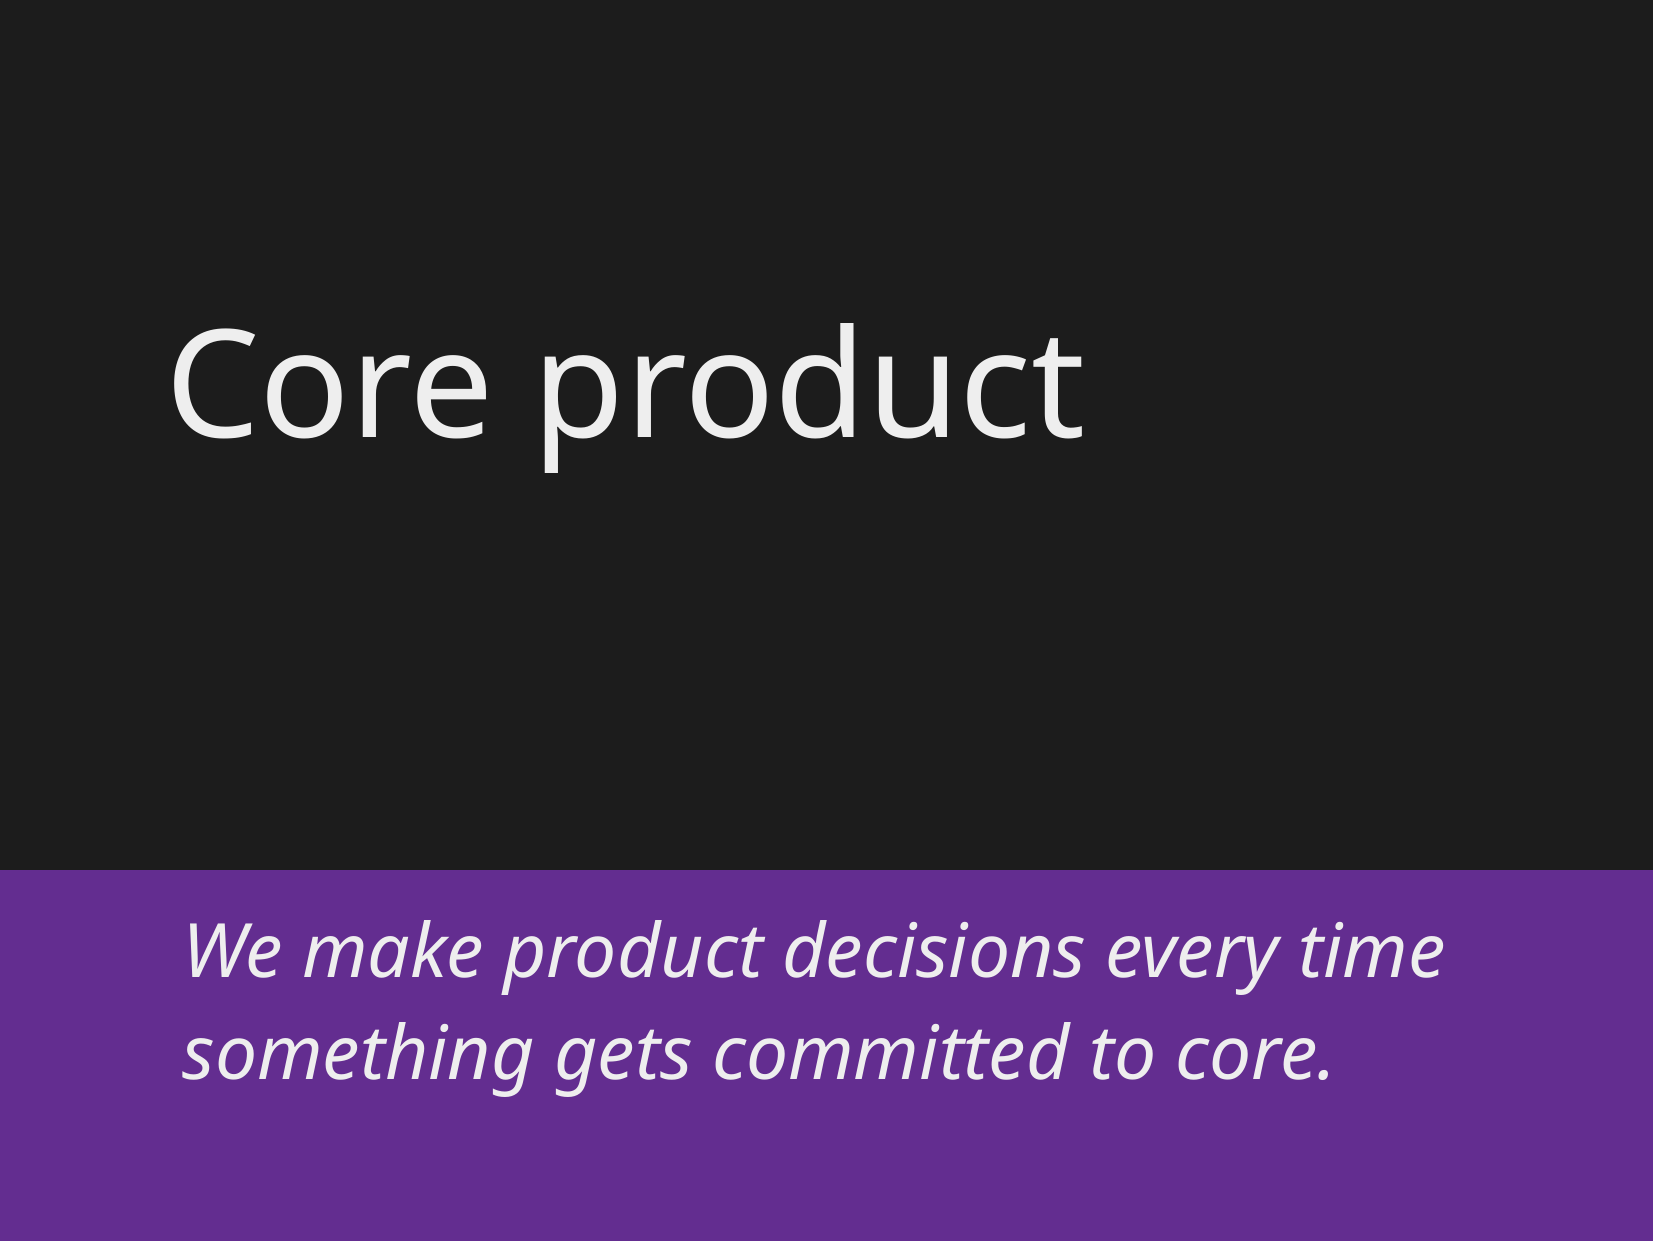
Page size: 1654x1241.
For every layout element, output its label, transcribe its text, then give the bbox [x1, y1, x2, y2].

list We make product decisions every time something gets committed to core. [165, 897, 1571, 1241]
title Core product [165, 72, 1571, 778]
